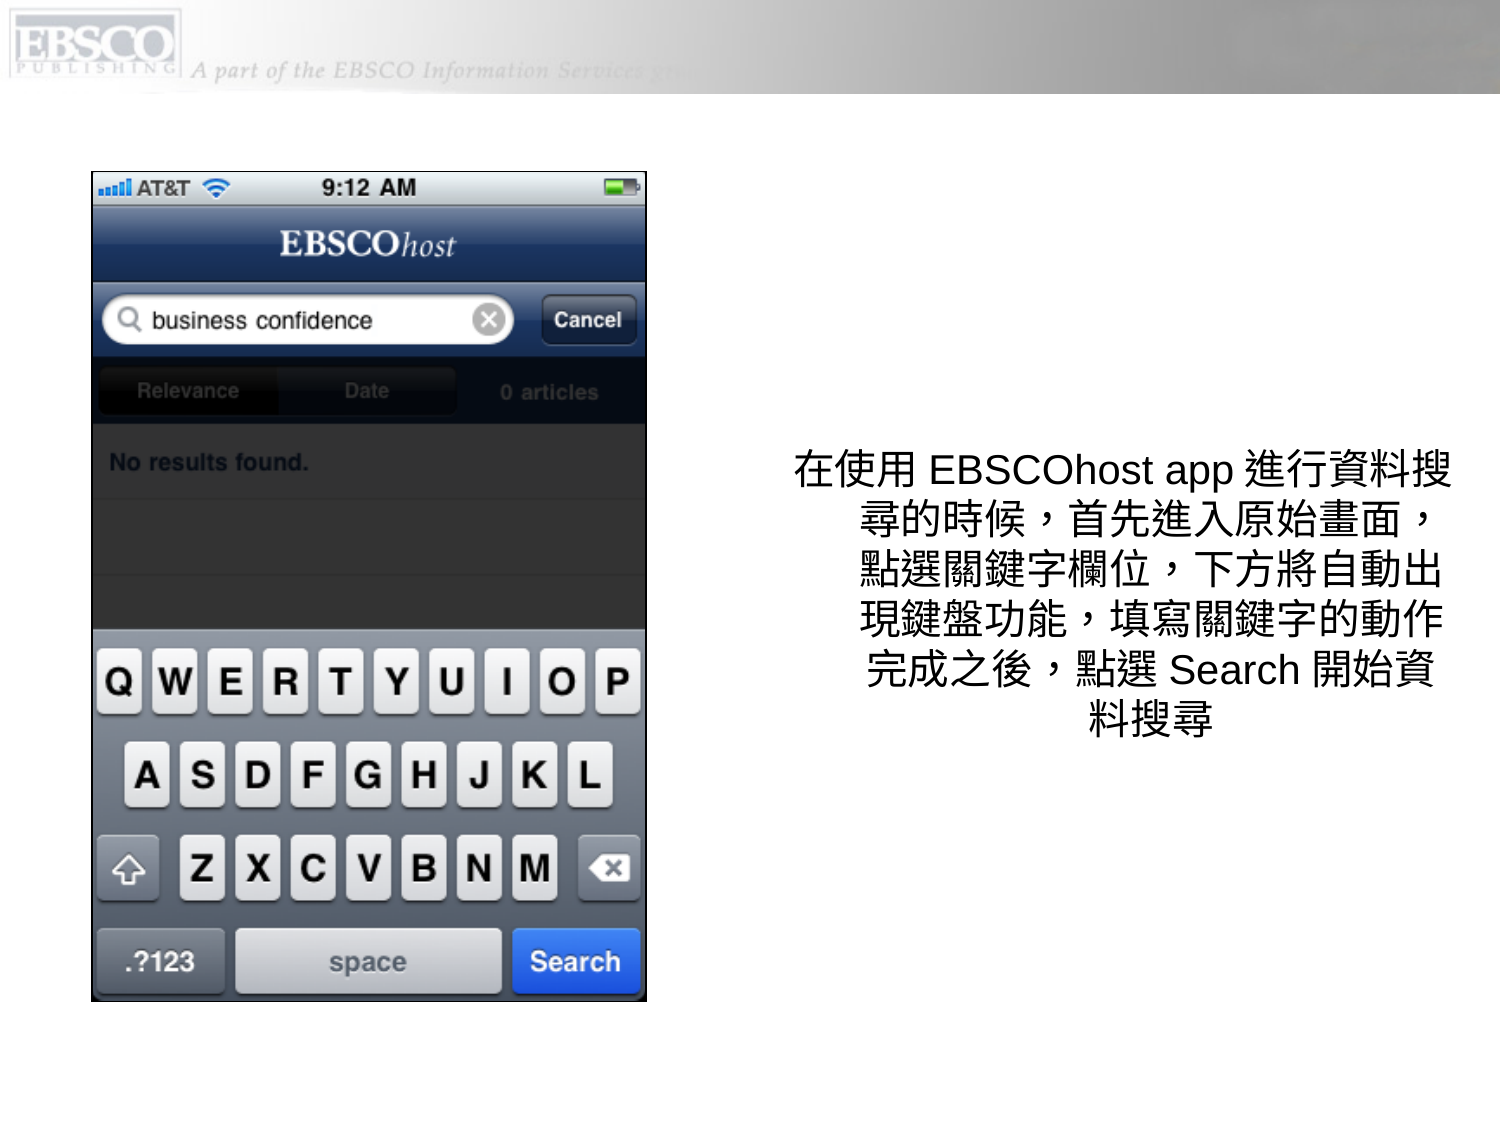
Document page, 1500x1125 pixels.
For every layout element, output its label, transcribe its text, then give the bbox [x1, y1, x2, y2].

picture [92, 172, 646, 1001]
text_box 在使用EBSCOhost app進行資料搜尋的時候，首先進入原始畫面，點選關鍵字欄位，下方將自動出現鍵盤功能，填寫關鍵字的動作完成之後，點選Search開始資料搜尋 [682, 434, 1471, 703]
picture [0, 0, 1500, 94]
